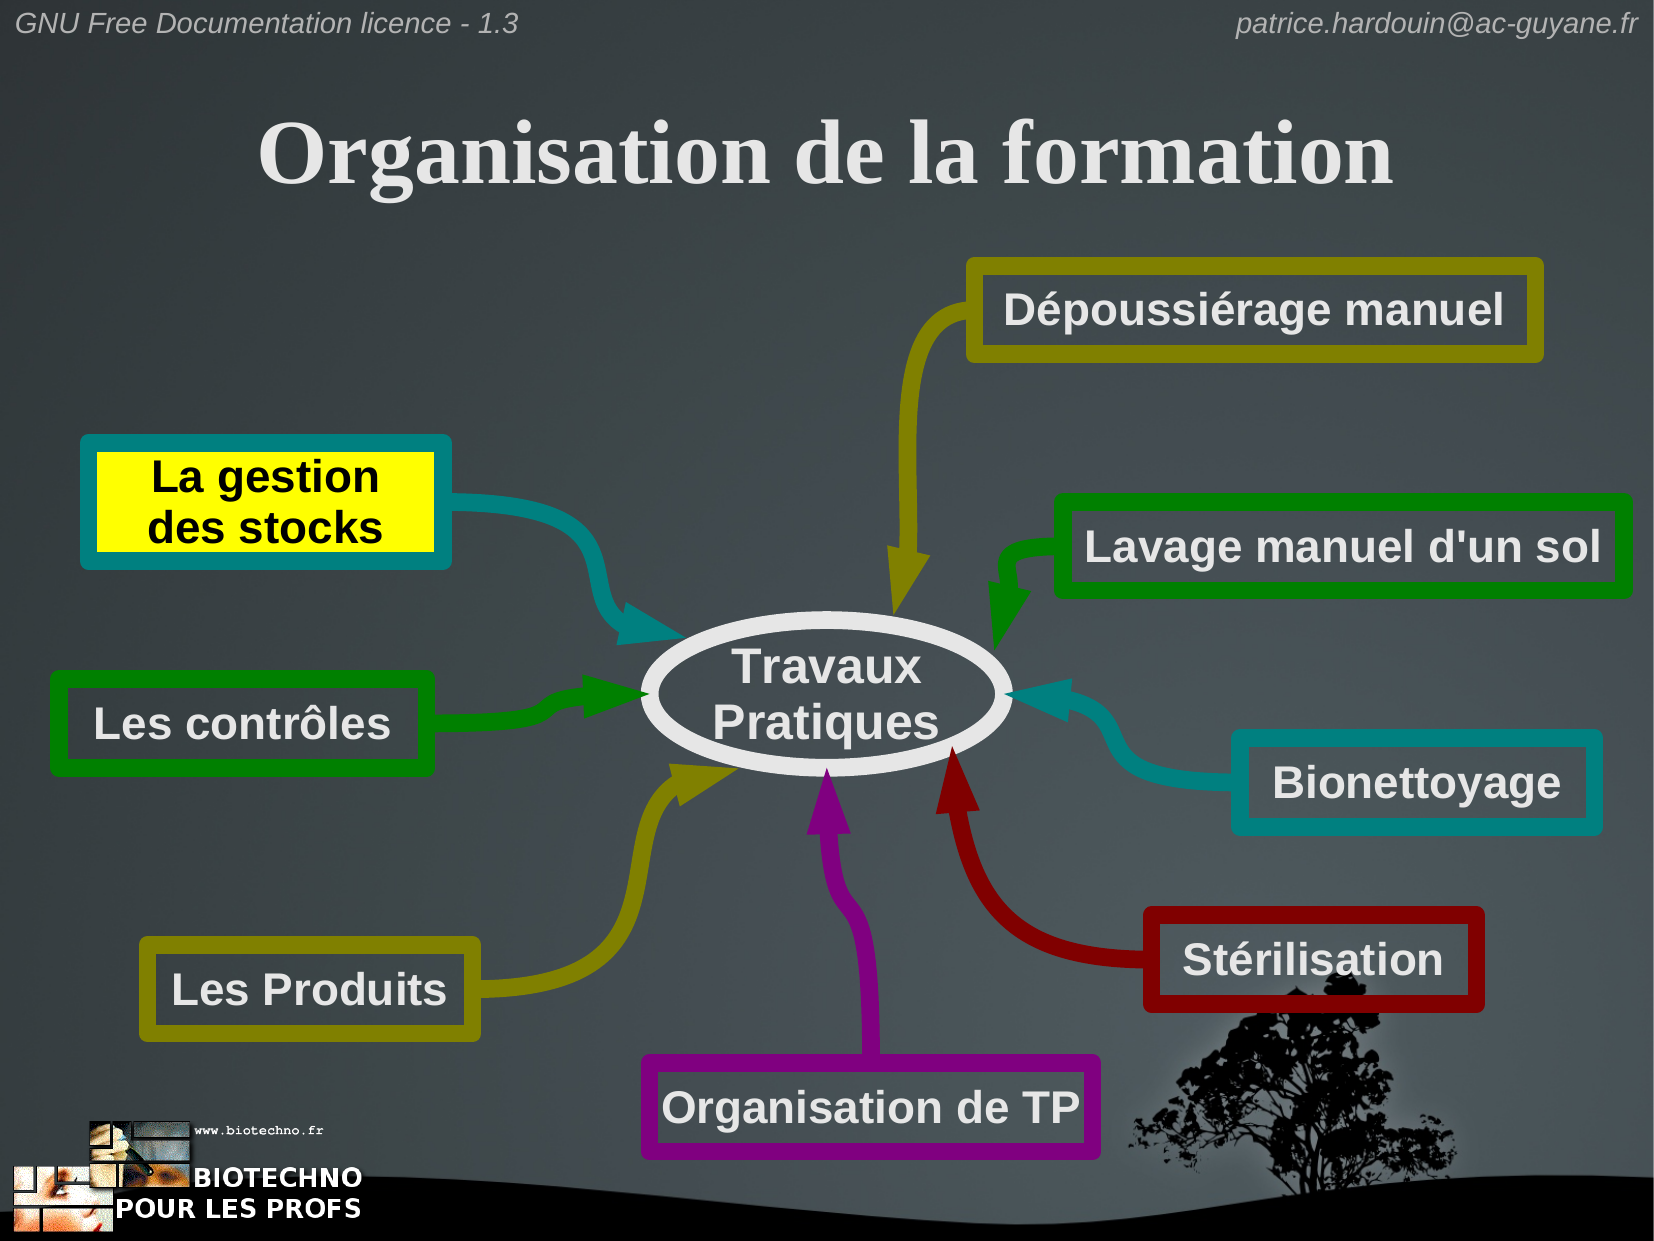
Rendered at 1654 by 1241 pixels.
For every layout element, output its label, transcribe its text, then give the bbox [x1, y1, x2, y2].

text_box Organisation de TP [649, 1062, 1093, 1152]
text_box La gestion des stocks [88, 442, 443, 562]
text_box Lavage manuel d'un sol [1062, 501, 1625, 591]
text_box Les Produits [147, 944, 473, 1034]
text_box Travaux Pratiques [649, 620, 1004, 768]
text_box Stérilisation [1151, 915, 1477, 1004]
text_box Les contrôles [59, 679, 427, 768]
picture [0, 0, 1654, 1241]
text_box Bionettoyage [1240, 738, 1595, 827]
text_box Dépoussiérage manuel [974, 265, 1536, 355]
title Organisation de la formation [82, 49, 1571, 257]
